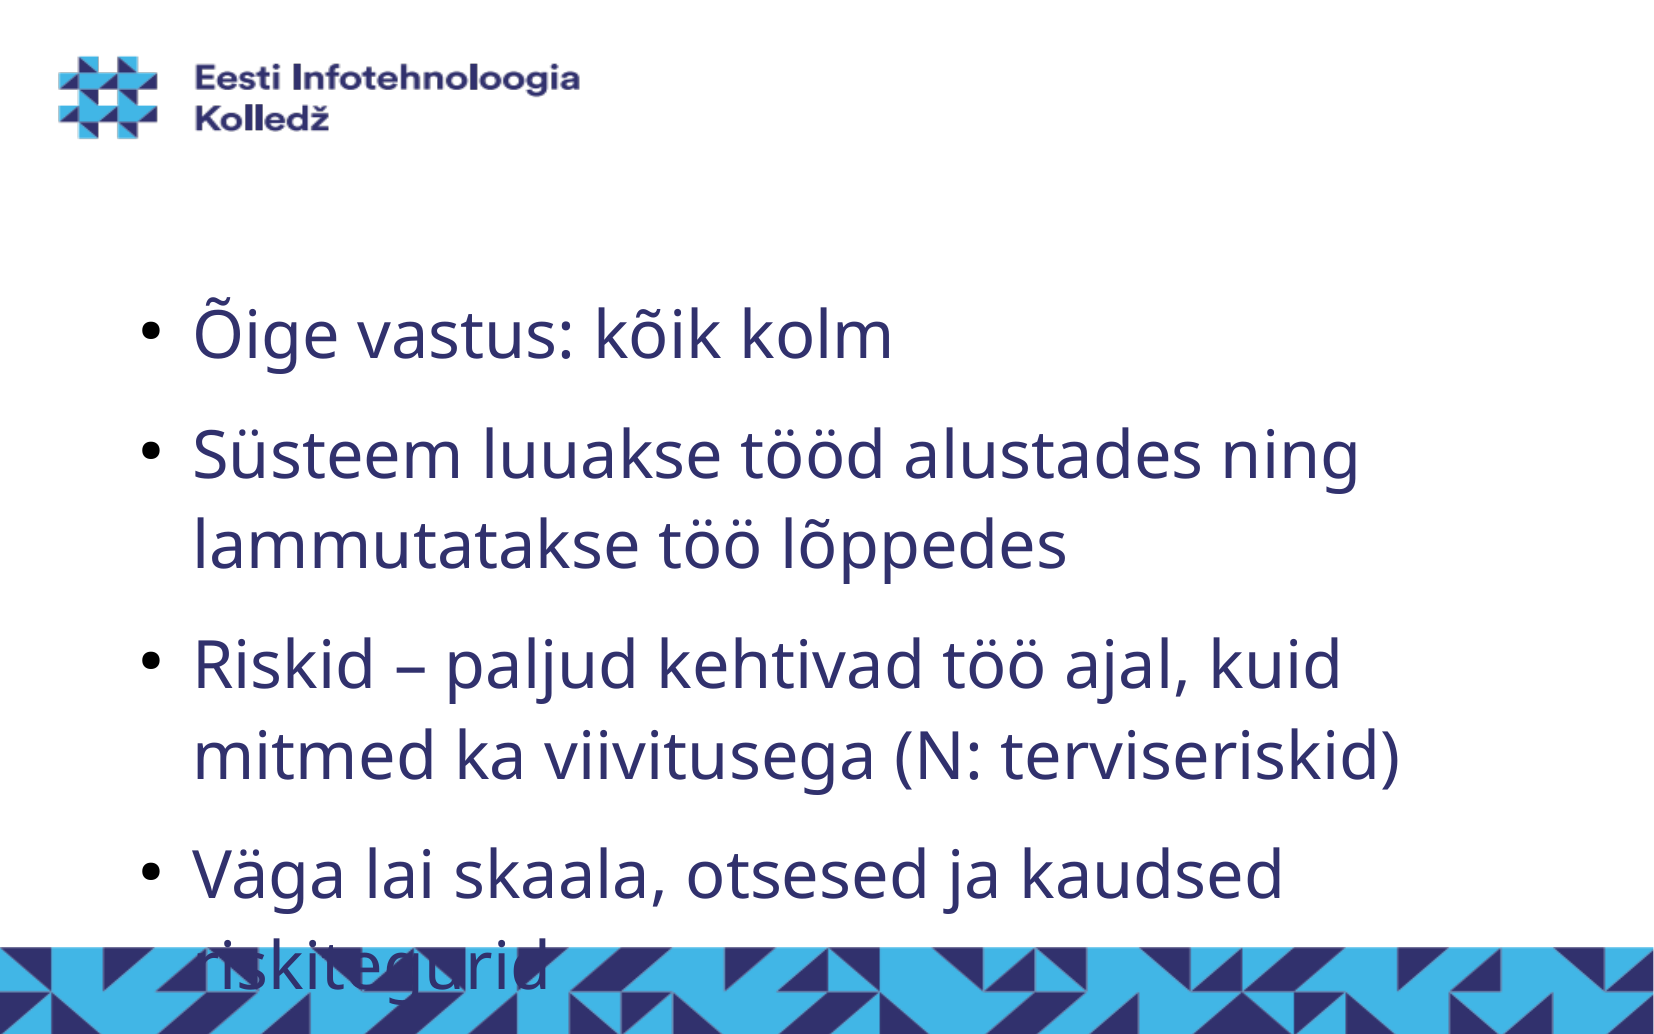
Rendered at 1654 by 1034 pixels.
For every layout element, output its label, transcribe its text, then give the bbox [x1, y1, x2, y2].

list Õige vastus: kõik kolm Süsteem luuakse tööd alustades ning lammutatakse töö lõppedes Riskid – paljud kehtivad töö ajal, kuid mitmed ka viivitusega (N: terviseriskid) Väga lai skaala, otsesed ja kaudsed riskitegurid [121, 287, 1533, 939]
